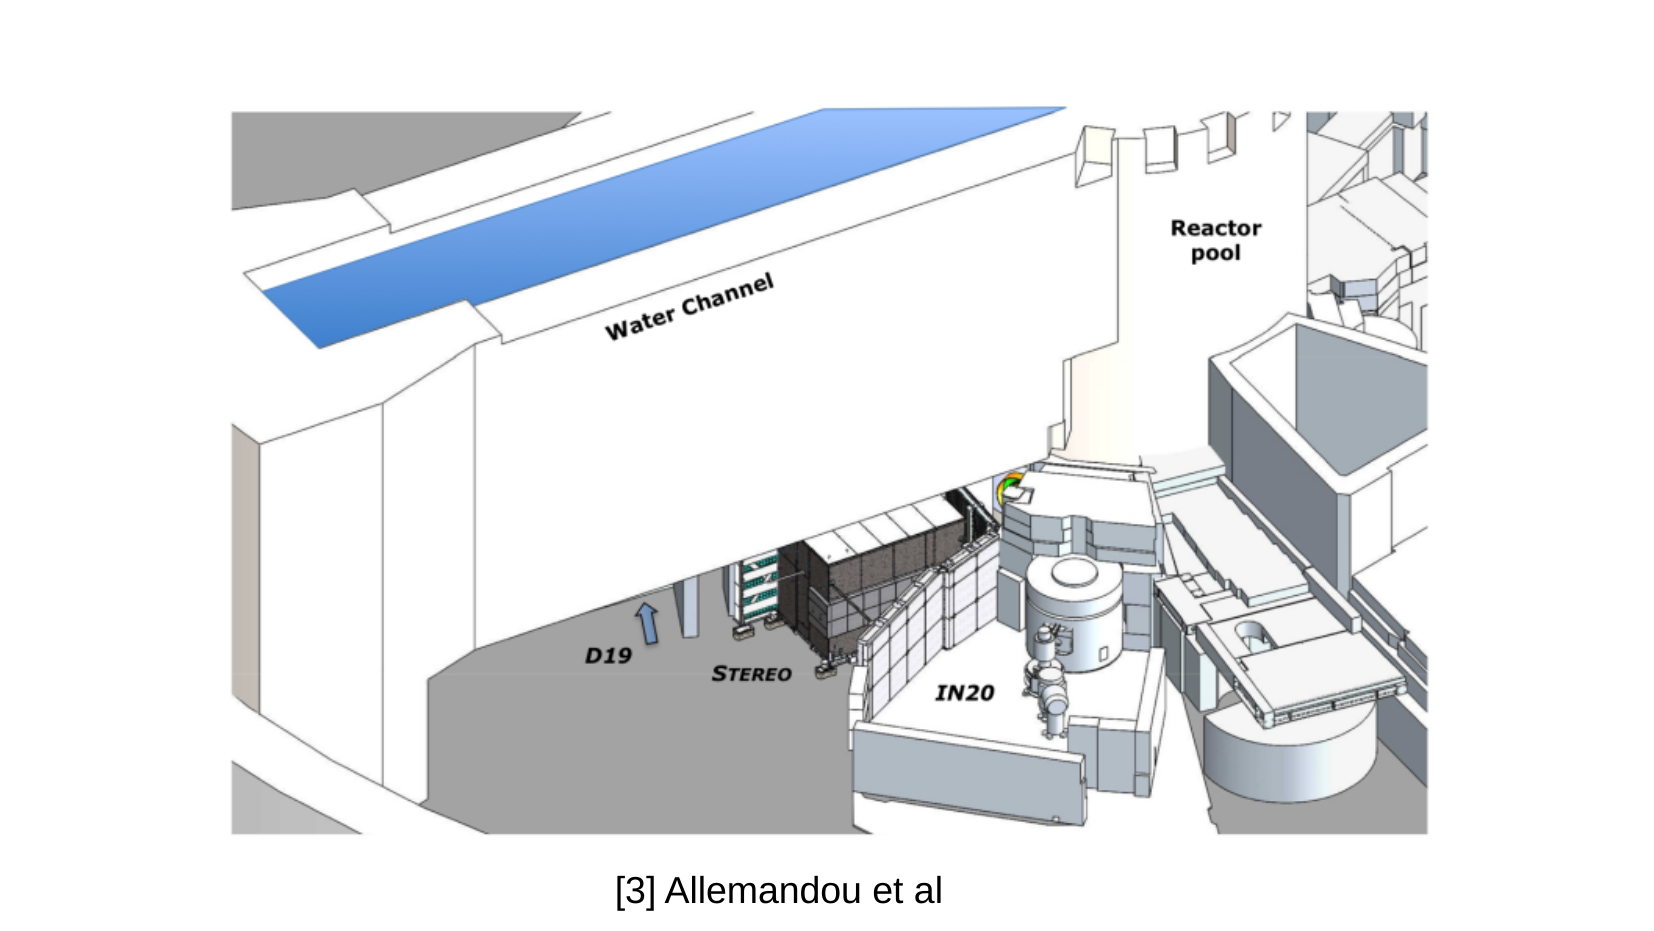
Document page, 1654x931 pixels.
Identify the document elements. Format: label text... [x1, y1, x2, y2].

text_box [3] Allemandou et al [600, 862, 976, 920]
picture [165, 63, 1496, 861]
